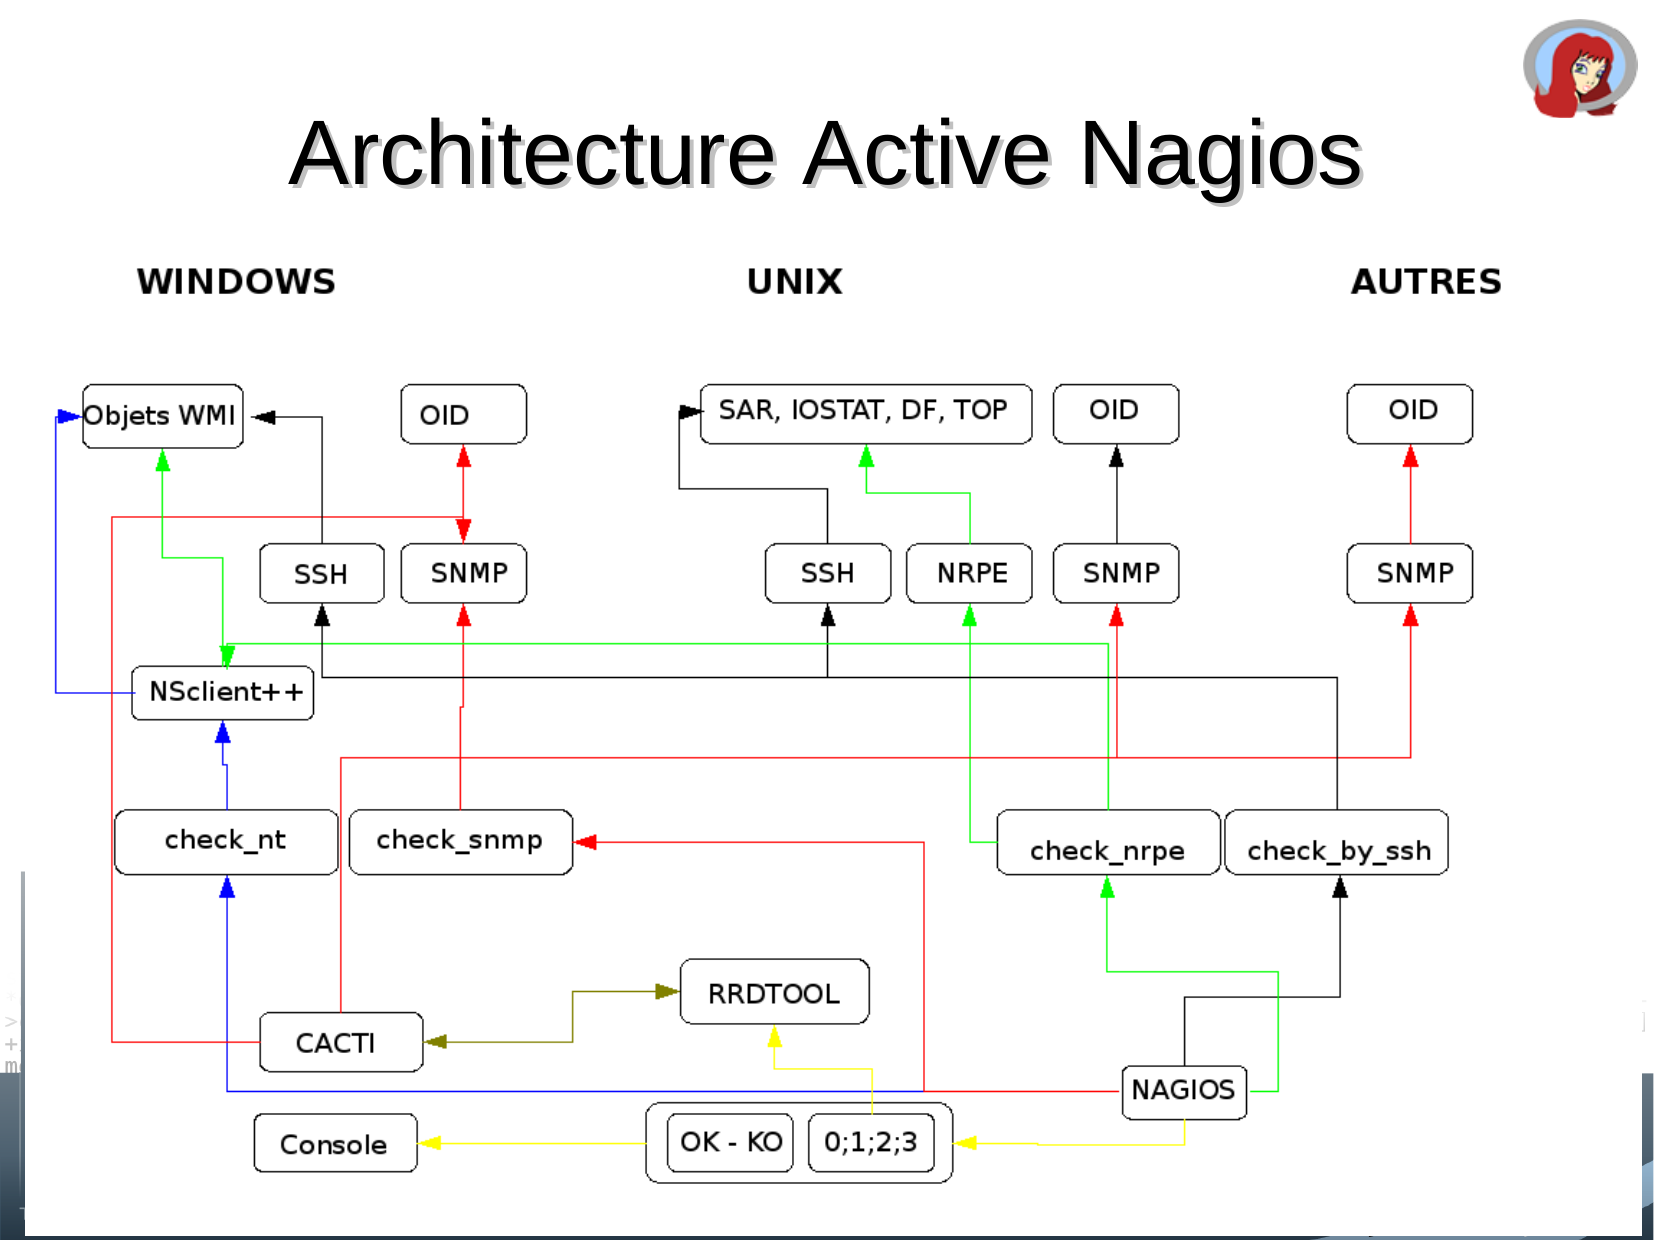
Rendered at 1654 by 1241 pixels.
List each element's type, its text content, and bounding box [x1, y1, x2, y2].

picture [0, 19, 1654, 1241]
title Architecture Active Nagios [82, 56, 1571, 250]
